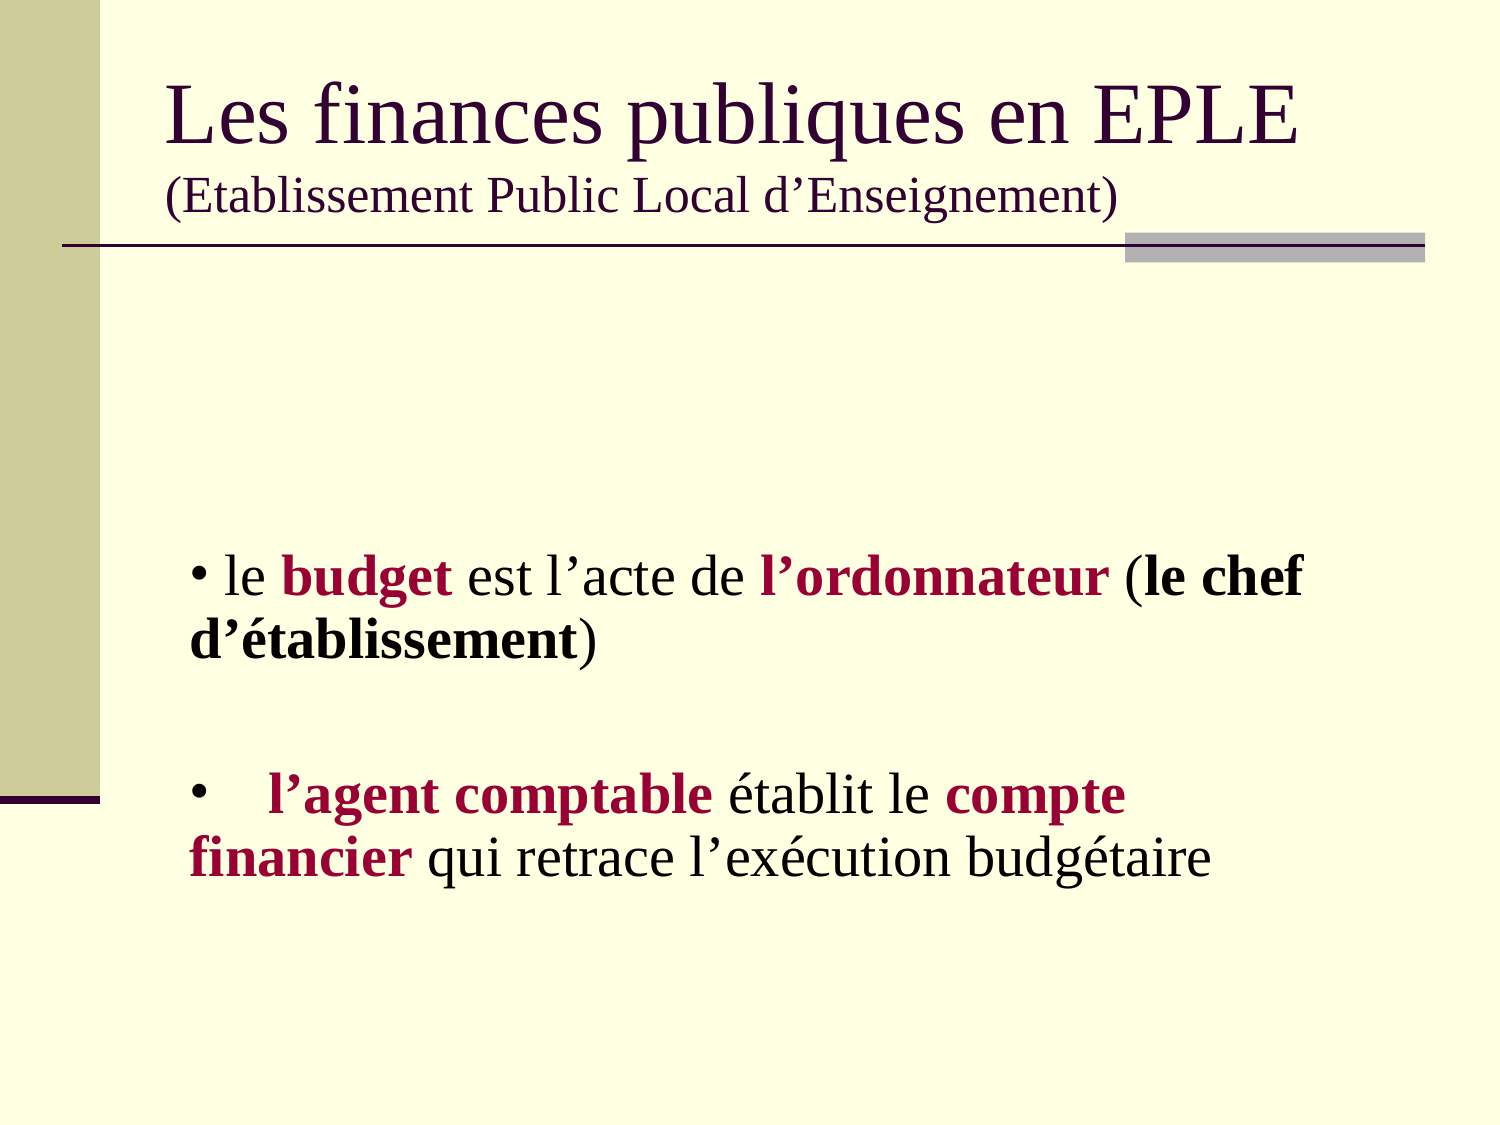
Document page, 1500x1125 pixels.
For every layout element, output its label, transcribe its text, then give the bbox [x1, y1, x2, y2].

text_box le budget est l’acte de l’ordonnateur (le chef d’établissement) l’agent comptable établit le compte financier qui retrace l’exécution budgétaire [174, 537, 1363, 897]
title Les finances publiques en EPLE (Etablissement Public Local d’Enseignement) [150, 45, 1426, 234]
